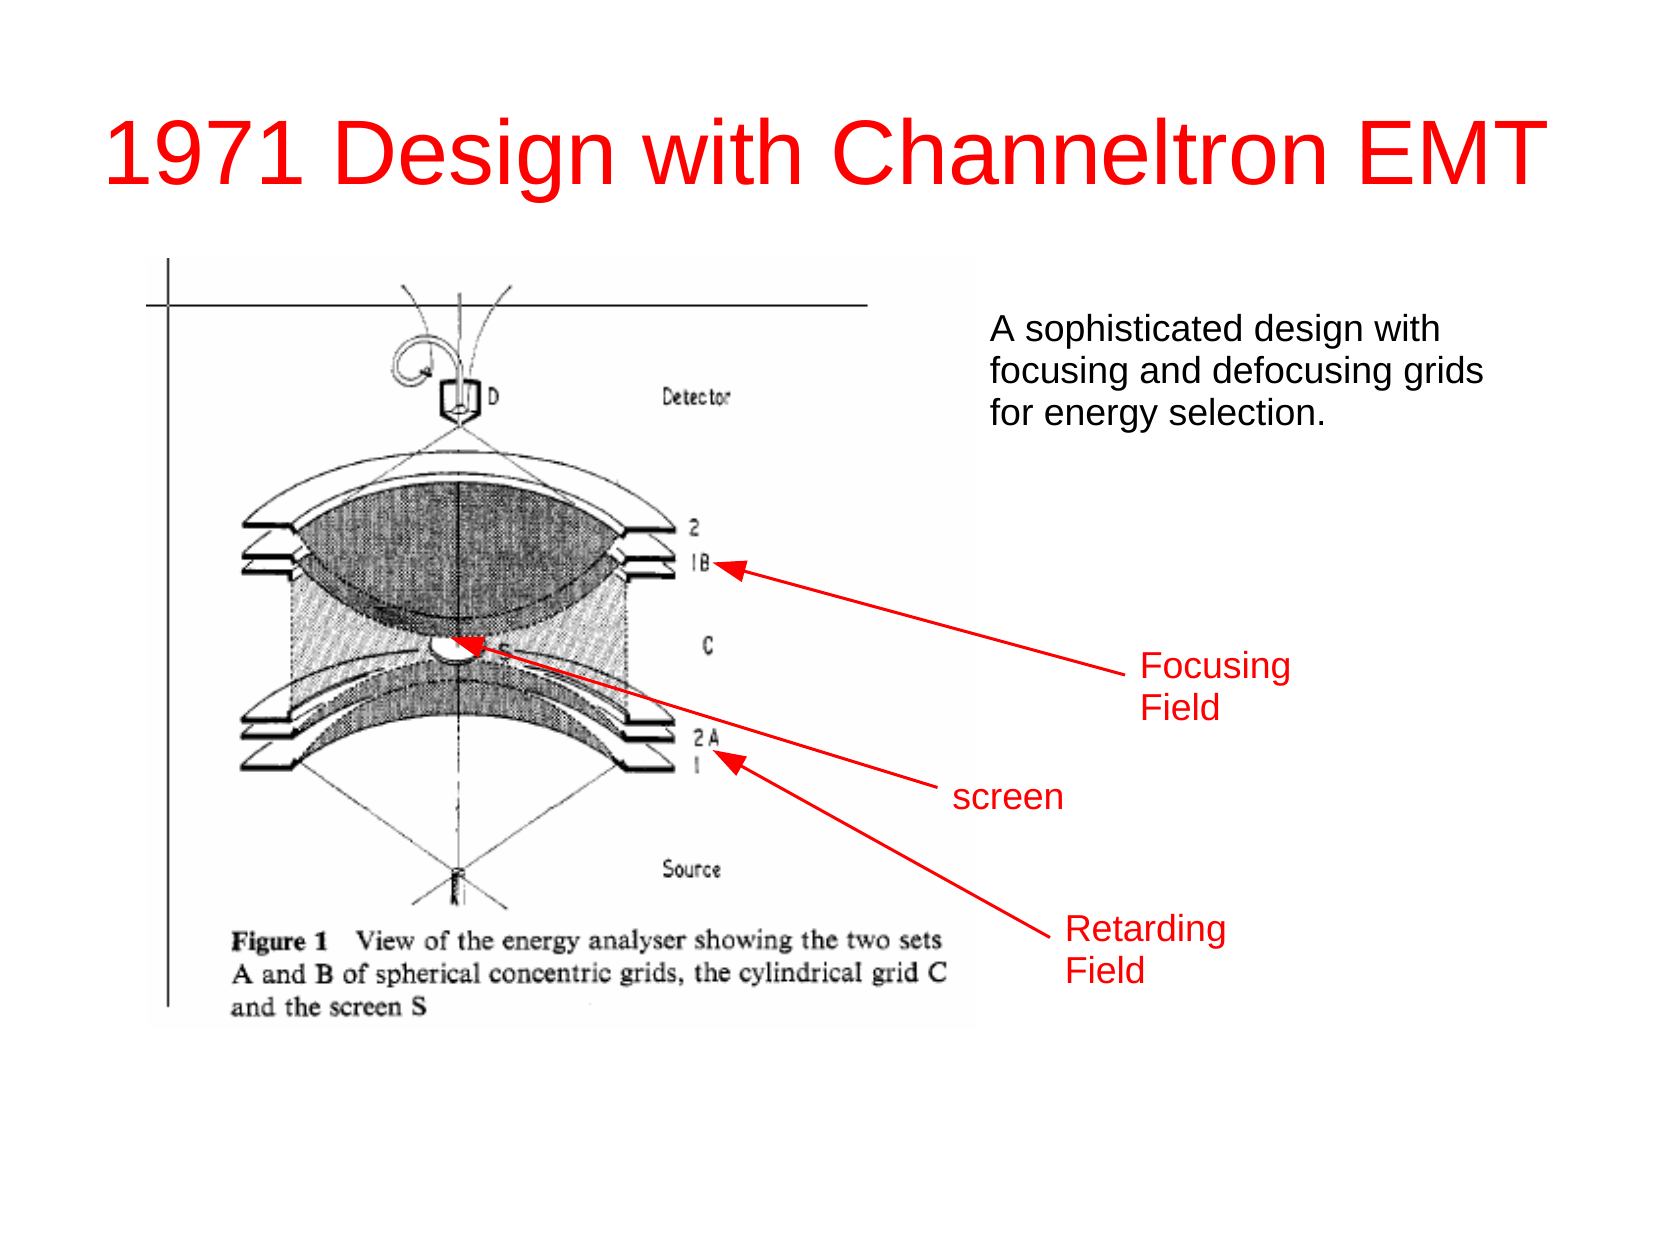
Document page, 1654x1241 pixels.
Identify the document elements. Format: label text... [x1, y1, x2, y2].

title 1971 Design with Channeltron EMT [82, 49, 1571, 257]
text_box Focusing Field [1125, 637, 1426, 737]
text_box A sophisticated design with focusing and defocusing grids for energy selection. [975, 300, 1538, 441]
text_box screen [937, 768, 1163, 826]
text_box [862, 375, 1426, 451]
text_box Retarding Field [1050, 900, 1276, 999]
picture [146, 258, 976, 1029]
